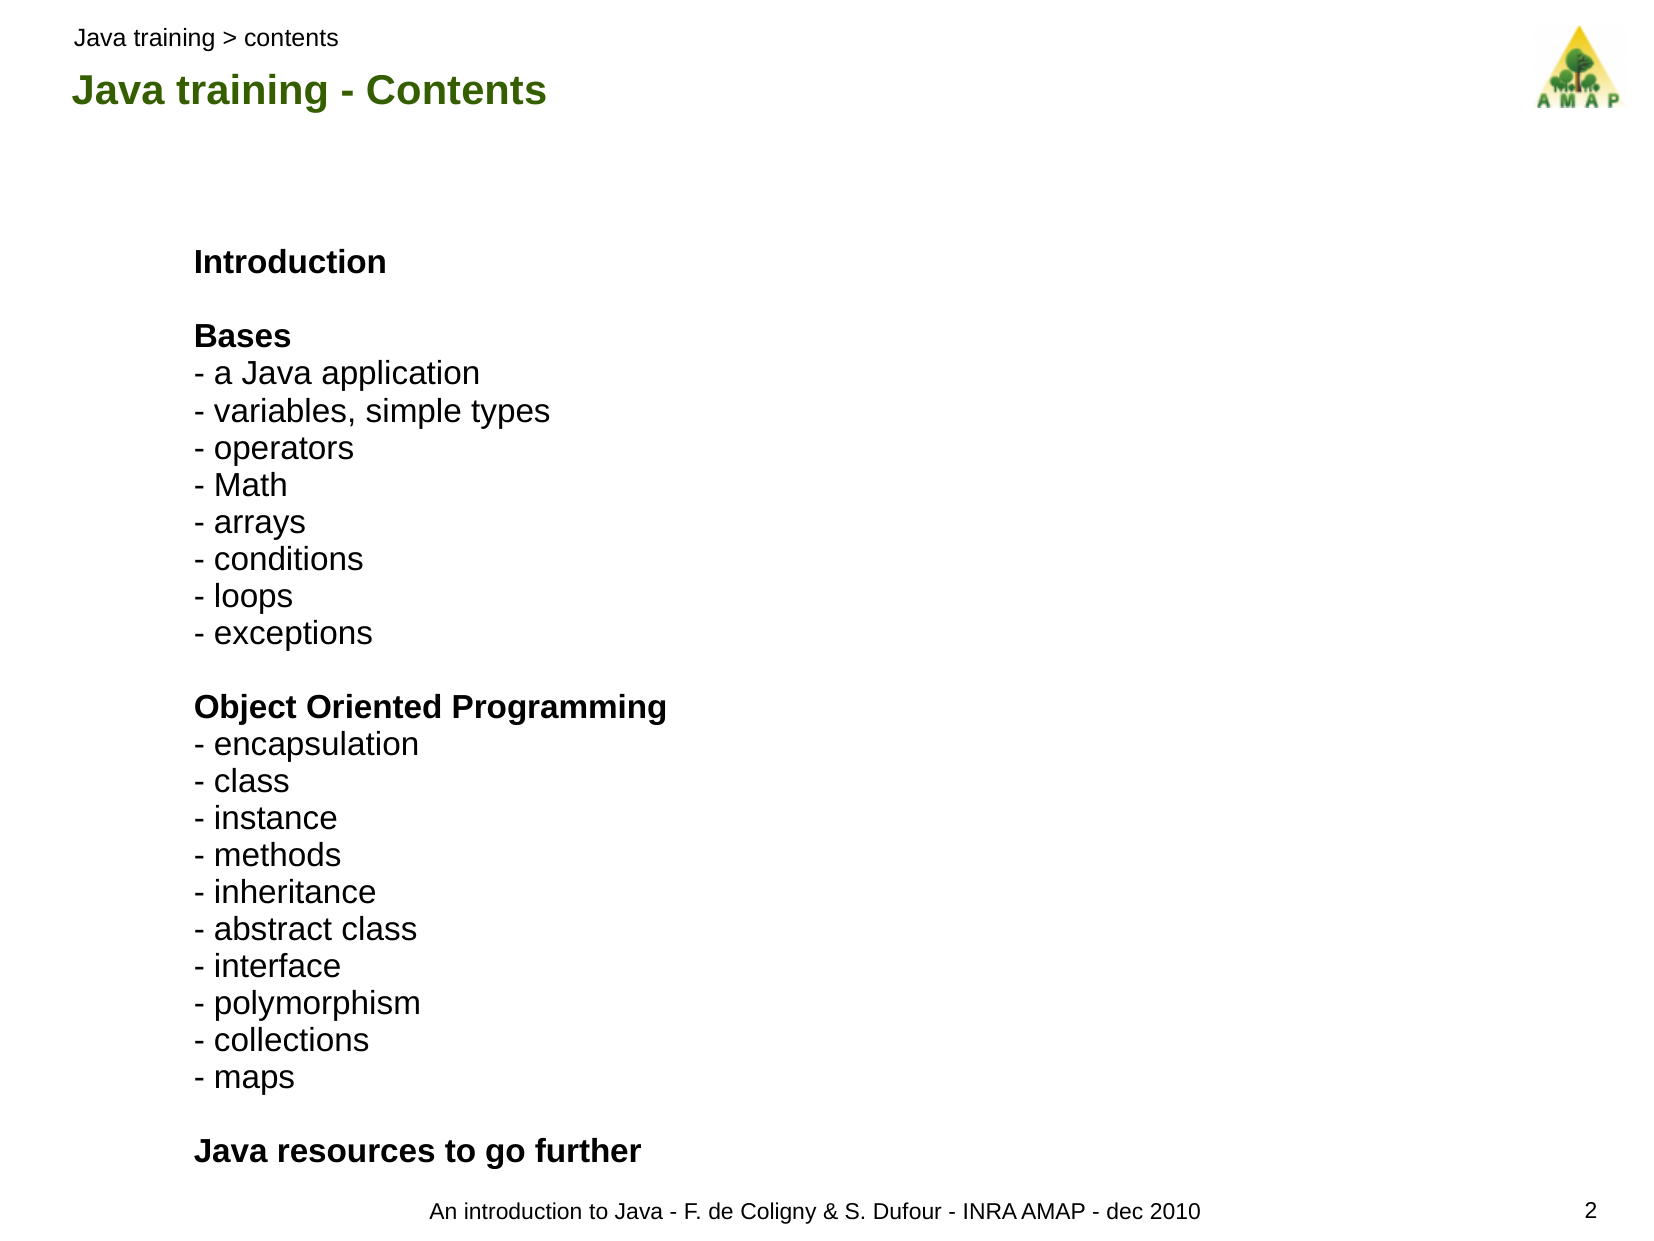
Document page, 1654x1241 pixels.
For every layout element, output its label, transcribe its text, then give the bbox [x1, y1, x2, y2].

text_box Java training - Contents [56, 59, 1120, 121]
picture [1533, 25, 1627, 108]
text_box Java training > contents [59, 16, 1004, 60]
text_box Introduction Bases - a Java application - variables, simple types - operators - Math - arrays - conditions - loops - exceptions Object Oriented Programming - encapsulation - class - instance - methods - inheritance - abstract class - interface - polymorphism - collections - maps Java resources to go further [179, 236, 1549, 1215]
